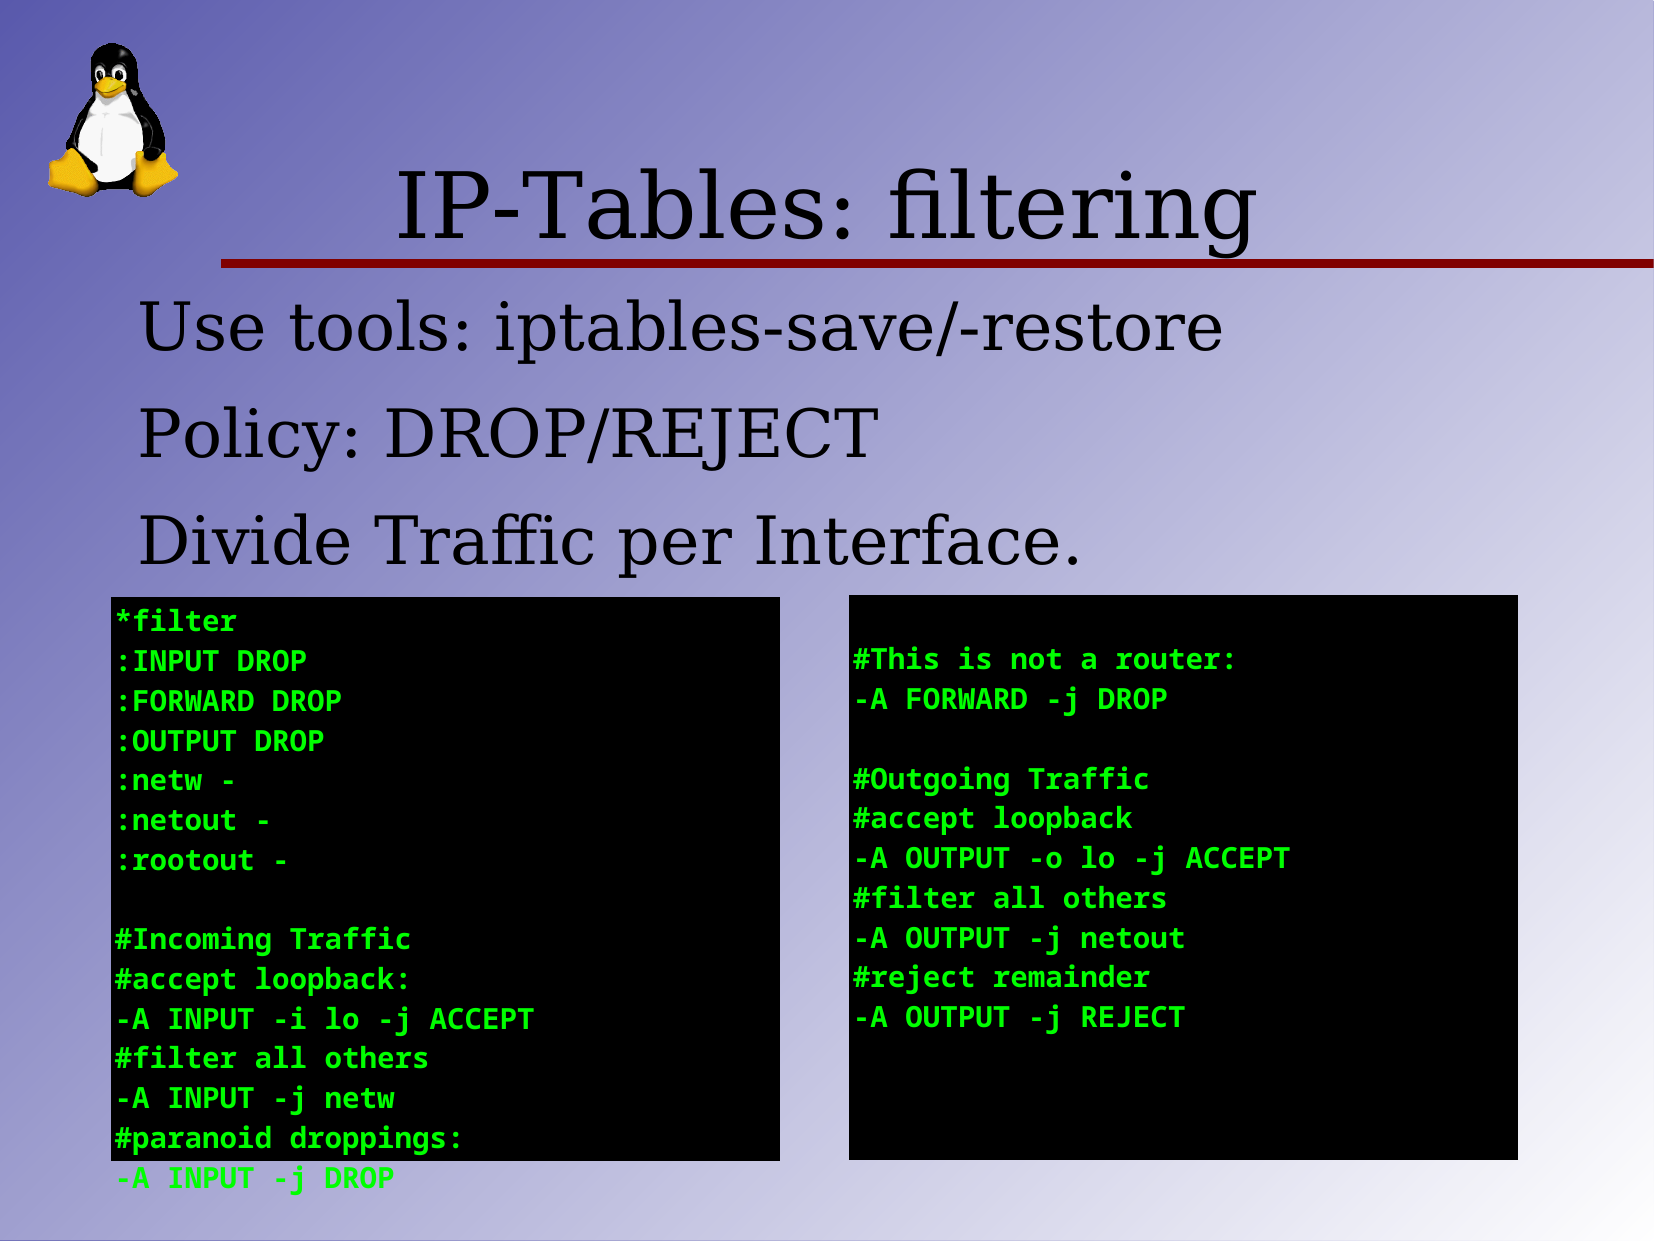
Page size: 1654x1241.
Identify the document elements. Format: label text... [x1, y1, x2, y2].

list Use tools: iptables-save/-restore Policy: DROP/REJECT Divide Traffic per Interface. [119, 288, 1532, 1070]
text_box #This is not a router: -A FORWARD -j DROP #Outgoing Traffic #accept loopback -A OUTPUT -o lo -j ACCEPT #filter all others -A OUTPUT -j netout #reject remainder -A OUTPUT -j REJECT [849, 595, 1518, 1160]
picture [48, 43, 178, 197]
title IP-Tables: filtering [121, 102, 1534, 311]
text_box *filter :INPUT DROP :FORWARD DROP :OUTPUT DROP :netw - :netout - :rootout - #Incoming Traffic #accept loopback: -A INPUT -i lo -j ACCEPT #filter all others -A INPUT -j netw #paranoid droppings: -A INPUT -j DROP [111, 597, 780, 1161]
